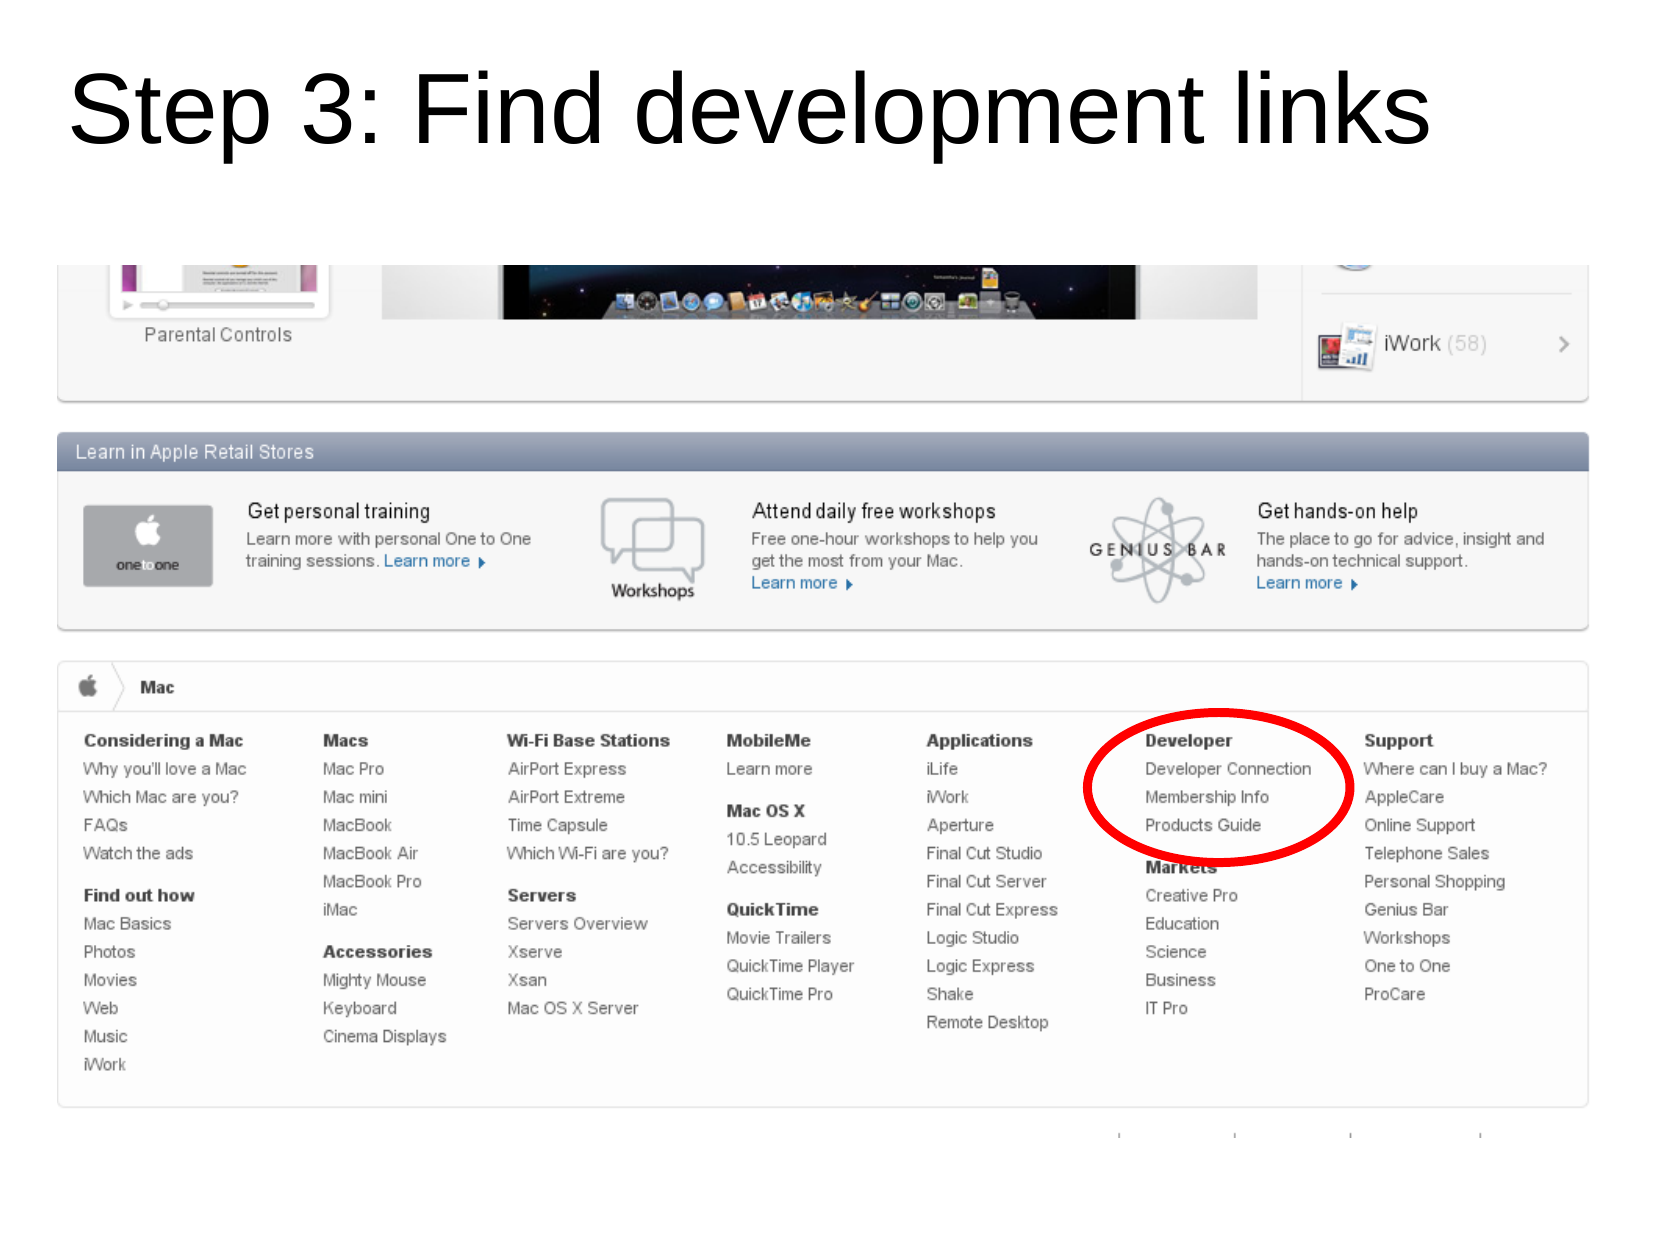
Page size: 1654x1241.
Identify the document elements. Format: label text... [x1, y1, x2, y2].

text_box Step 3: Find development links [48, 41, 1454, 177]
picture [57, 265, 1608, 1138]
